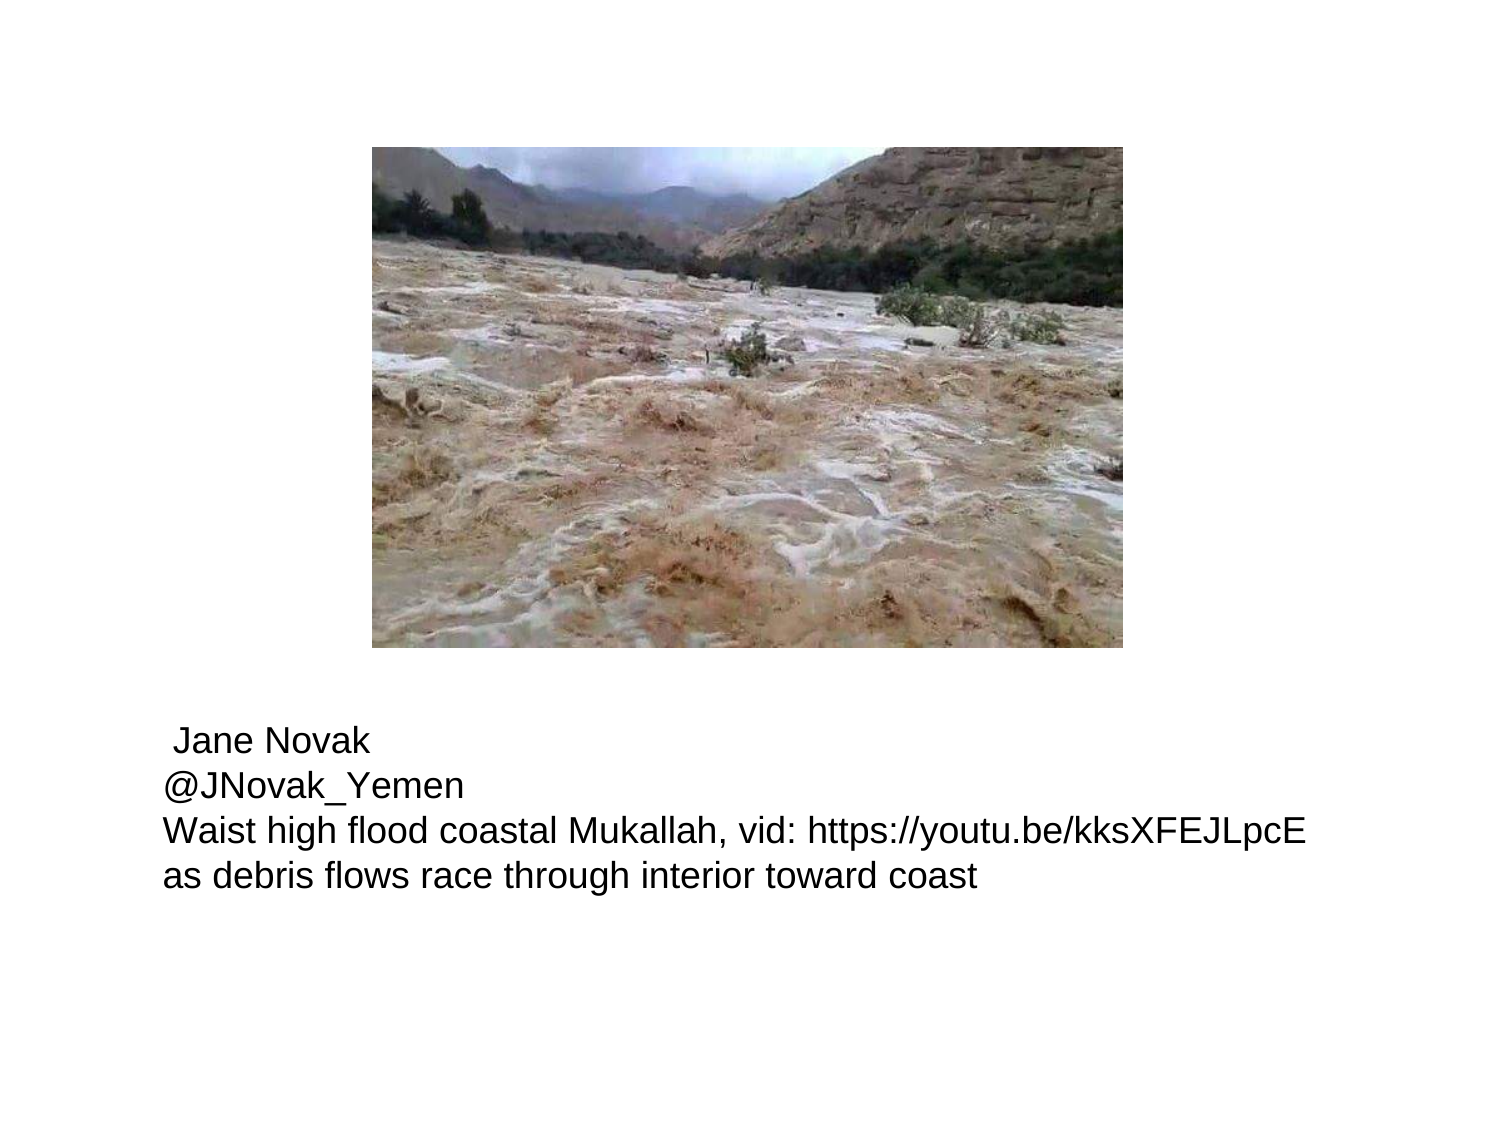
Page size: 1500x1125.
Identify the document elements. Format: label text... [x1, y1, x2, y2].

text_box Jane Novak ‏@JNovak_Yemen Waist high flood coastal Mukallah, vid: https://youtu.be/kksXFEJLpcE as debris flows race through interior toward coast [147, 708, 1343, 994]
picture [372, 147, 1123, 648]
